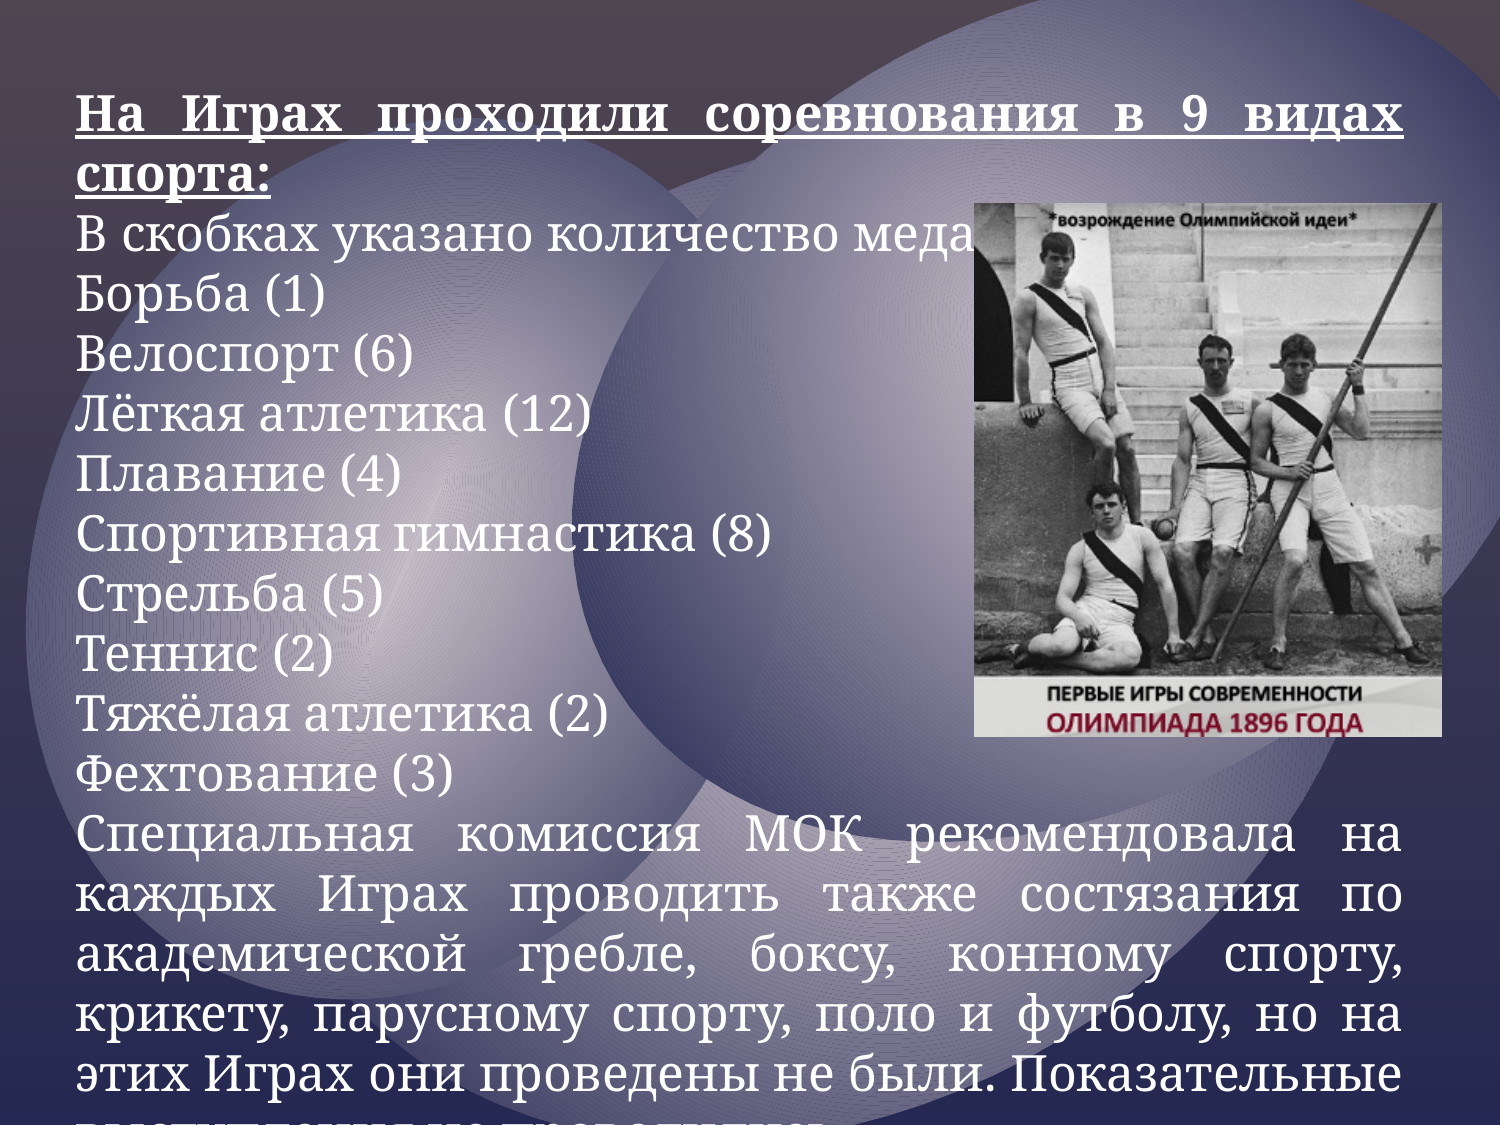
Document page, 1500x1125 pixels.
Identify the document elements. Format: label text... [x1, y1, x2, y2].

picture [974, 203, 1442, 737]
text_box На Играх проходили соревнования в 9 видах спорта: В скобках указано количество медалей Борьба (1) Велоспорт (6) Лёгкая атлетика (12) Плавание (4) Спортивная гимнастика (8) Стрельба (5) Теннис (2) Тяжёлая атлетика (2) Фехтование (3) Специальная комиссия МОК рекомендовала на каждых Играх проводить также состязания по академической гребле, боксу, конному спорту, крикету, парусному спорту, поло и футболу, но на этих Играх они проведены не были. Показательные выступления не проводились. [60, 74, 1419, 1125]
